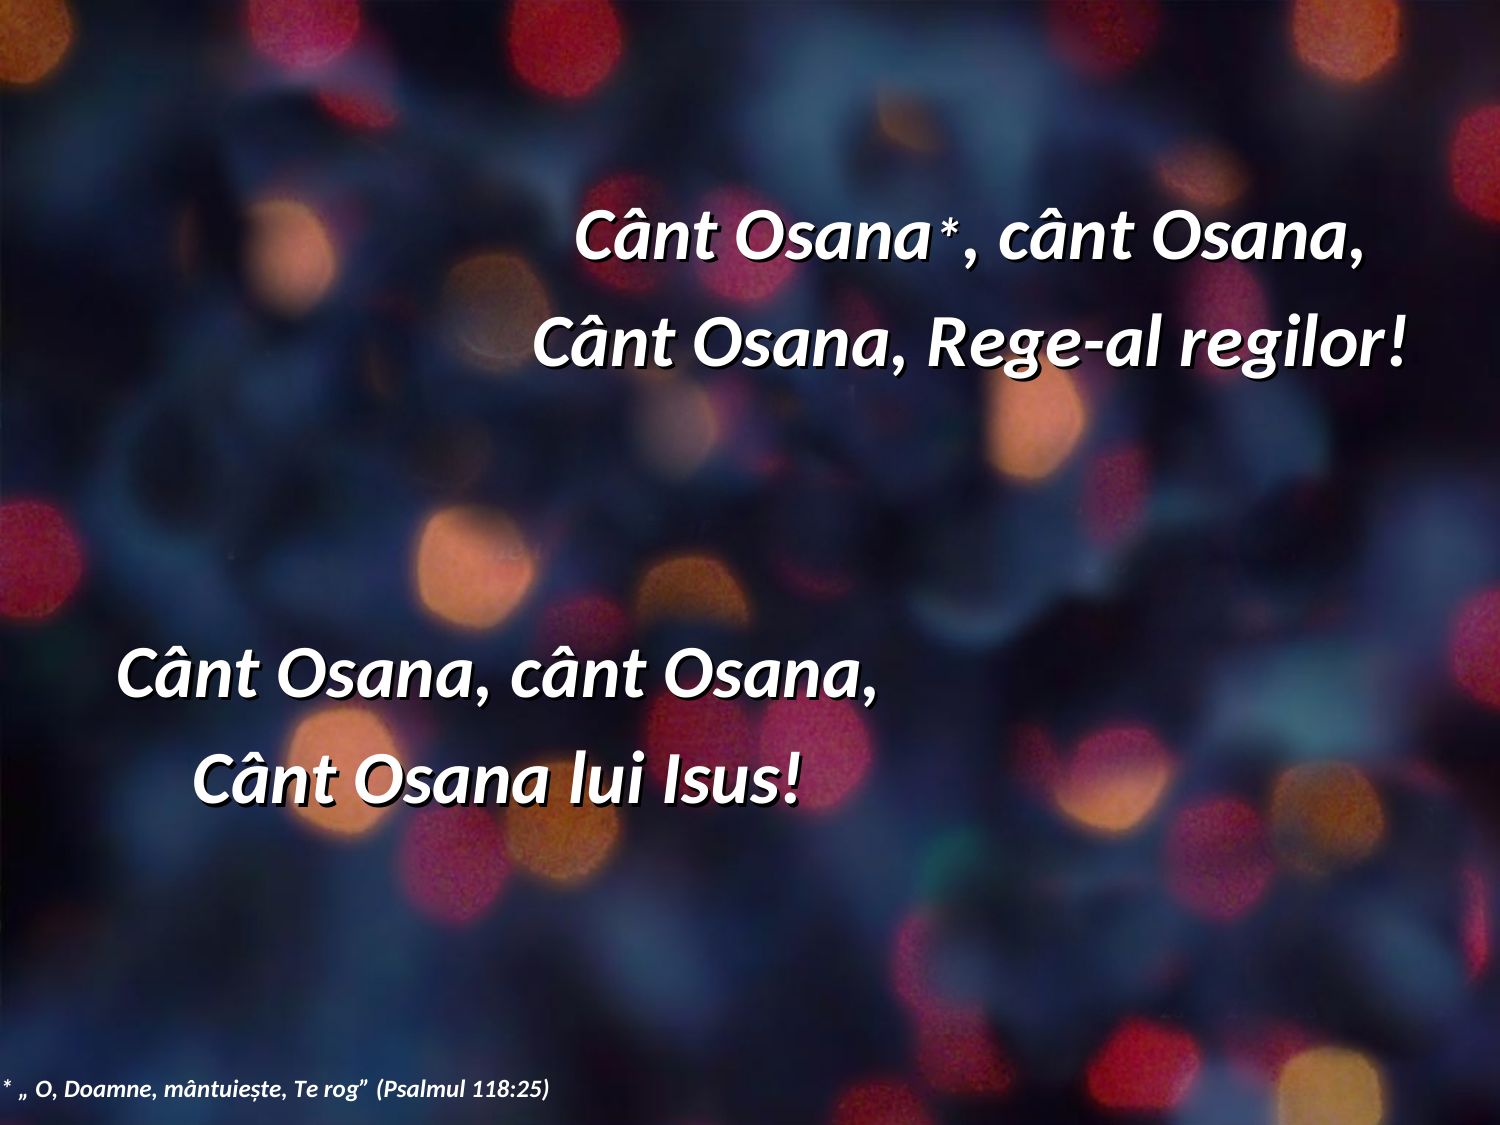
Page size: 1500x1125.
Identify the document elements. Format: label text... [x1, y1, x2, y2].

text_box * „ O, Doamne, mântuieşte, Te rog” (Psalmul 118:25) [0, 1062, 1477, 1113]
picture [0, 0, 1500, 1125]
text_box Cânt Osana, cânt Osana, Cânt Osana lui Isus! [59, 614, 939, 827]
text_box Cânt Osana*, cânt Osana, Cânt Osana, Rege-al regilor! [407, 177, 1500, 402]
